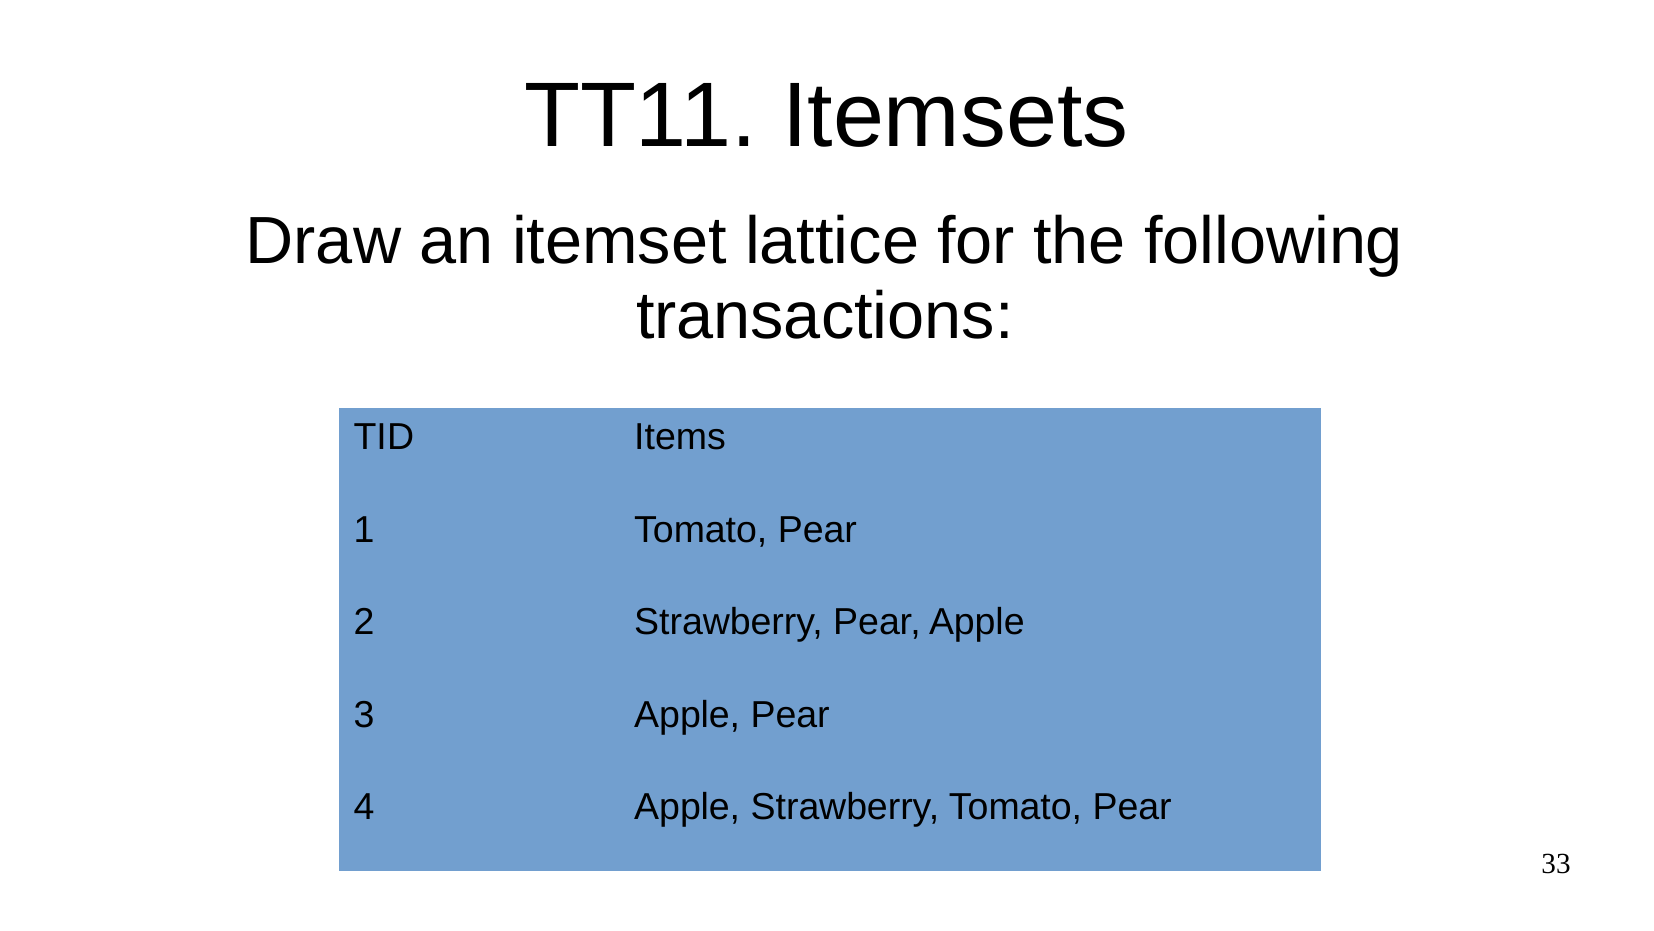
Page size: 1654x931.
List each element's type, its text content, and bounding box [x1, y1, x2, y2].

table_cell 4 [339, 778, 619, 871]
table_cell 3 [339, 686, 619, 778]
table_header TID [339, 408, 619, 501]
title TT11. Itemsets [82, 37, 1571, 193]
table_cell 1 [339, 501, 619, 593]
table_cell Strawberry, Pear, Apple [619, 593, 1321, 686]
table_header Items [619, 408, 1321, 501]
table_cell Apple, Pear [619, 686, 1321, 778]
table_cell Tomato, Pear [619, 501, 1321, 593]
subtitle Draw an itemset lattice for the following transactions: [80, 154, 1570, 402]
table_cell Apple, Strawberry, Tomato, Pear [619, 778, 1321, 871]
table_cell 2 [339, 593, 619, 686]
